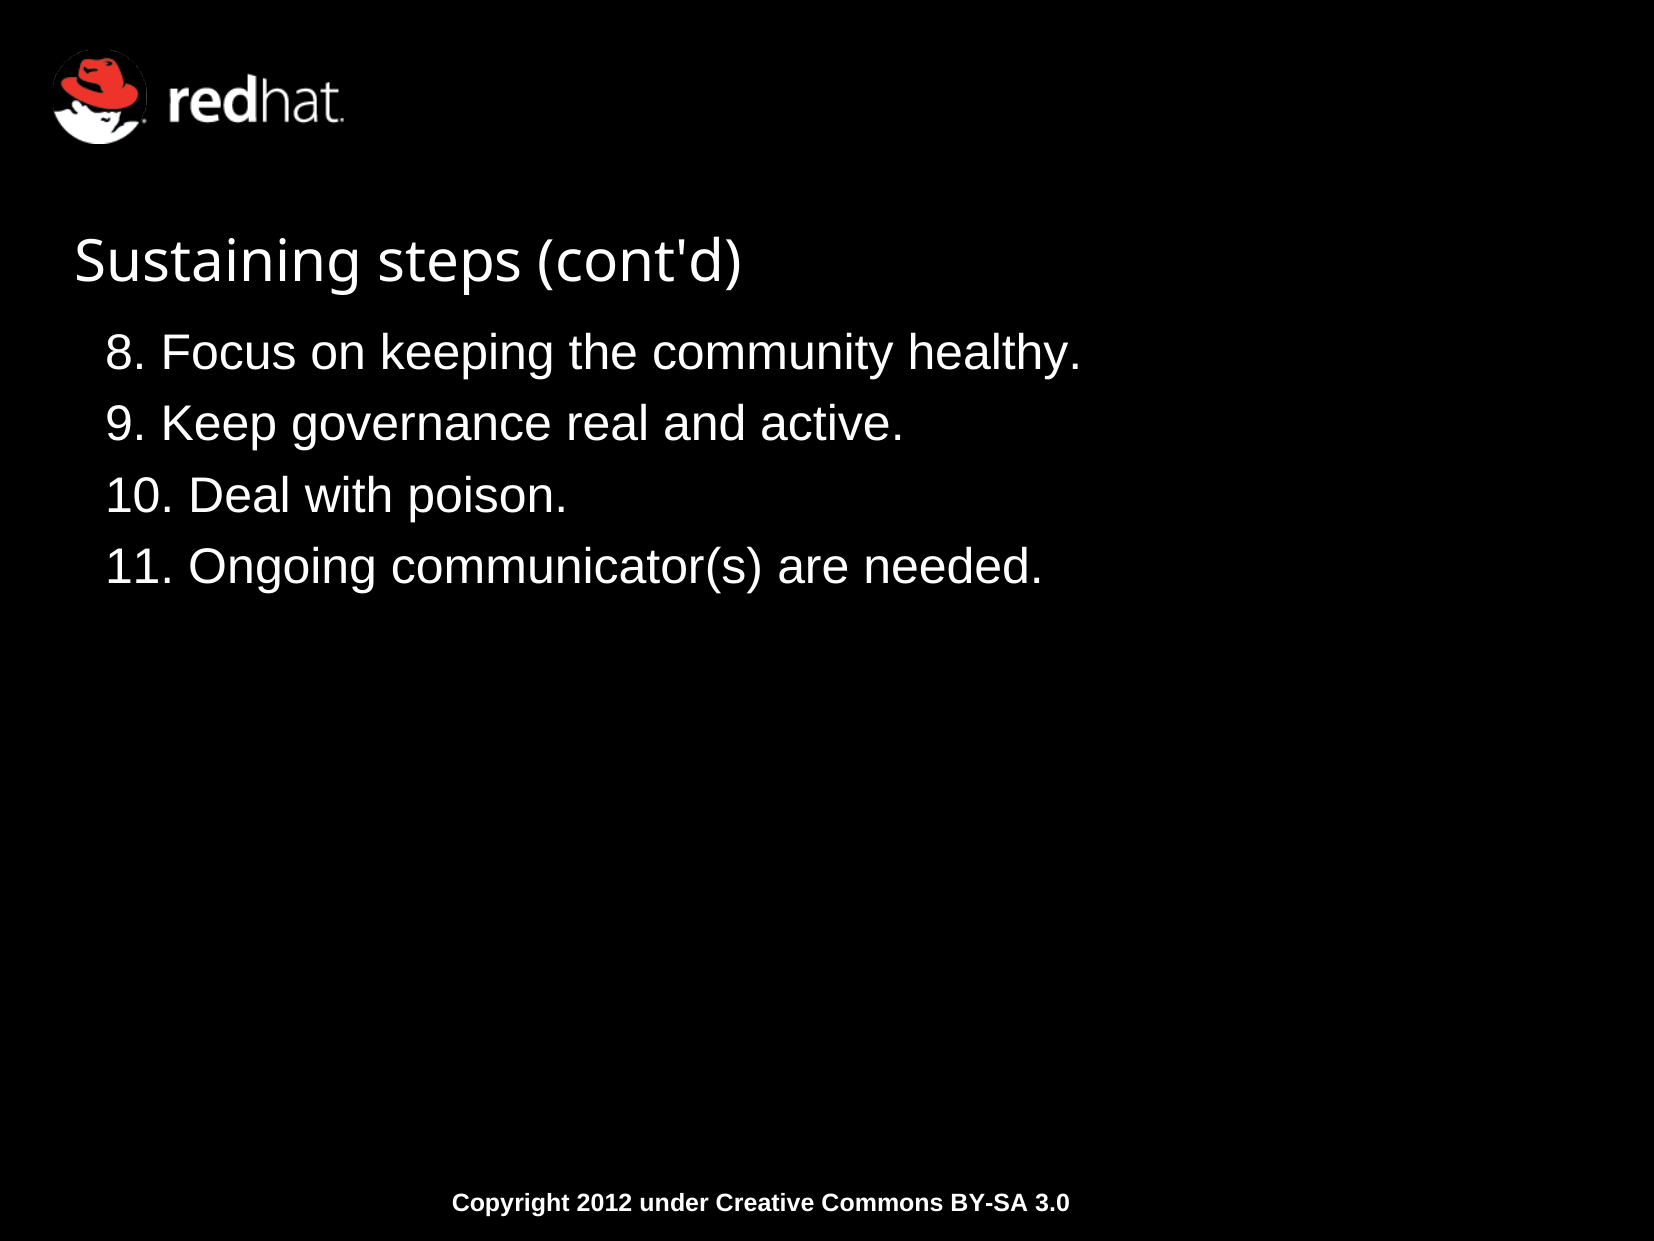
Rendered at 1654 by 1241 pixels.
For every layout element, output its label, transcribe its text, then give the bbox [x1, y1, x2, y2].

picture [52, 49, 345, 144]
title Sustaining steps (cont'd) [74, 199, 1506, 318]
list 8. Focus on keeping the community healthy. 9. Keep governance real and active. 10. Deal with poison. 11. Ongoing communicator(s) are needed. [77, 324, 1500, 1186]
